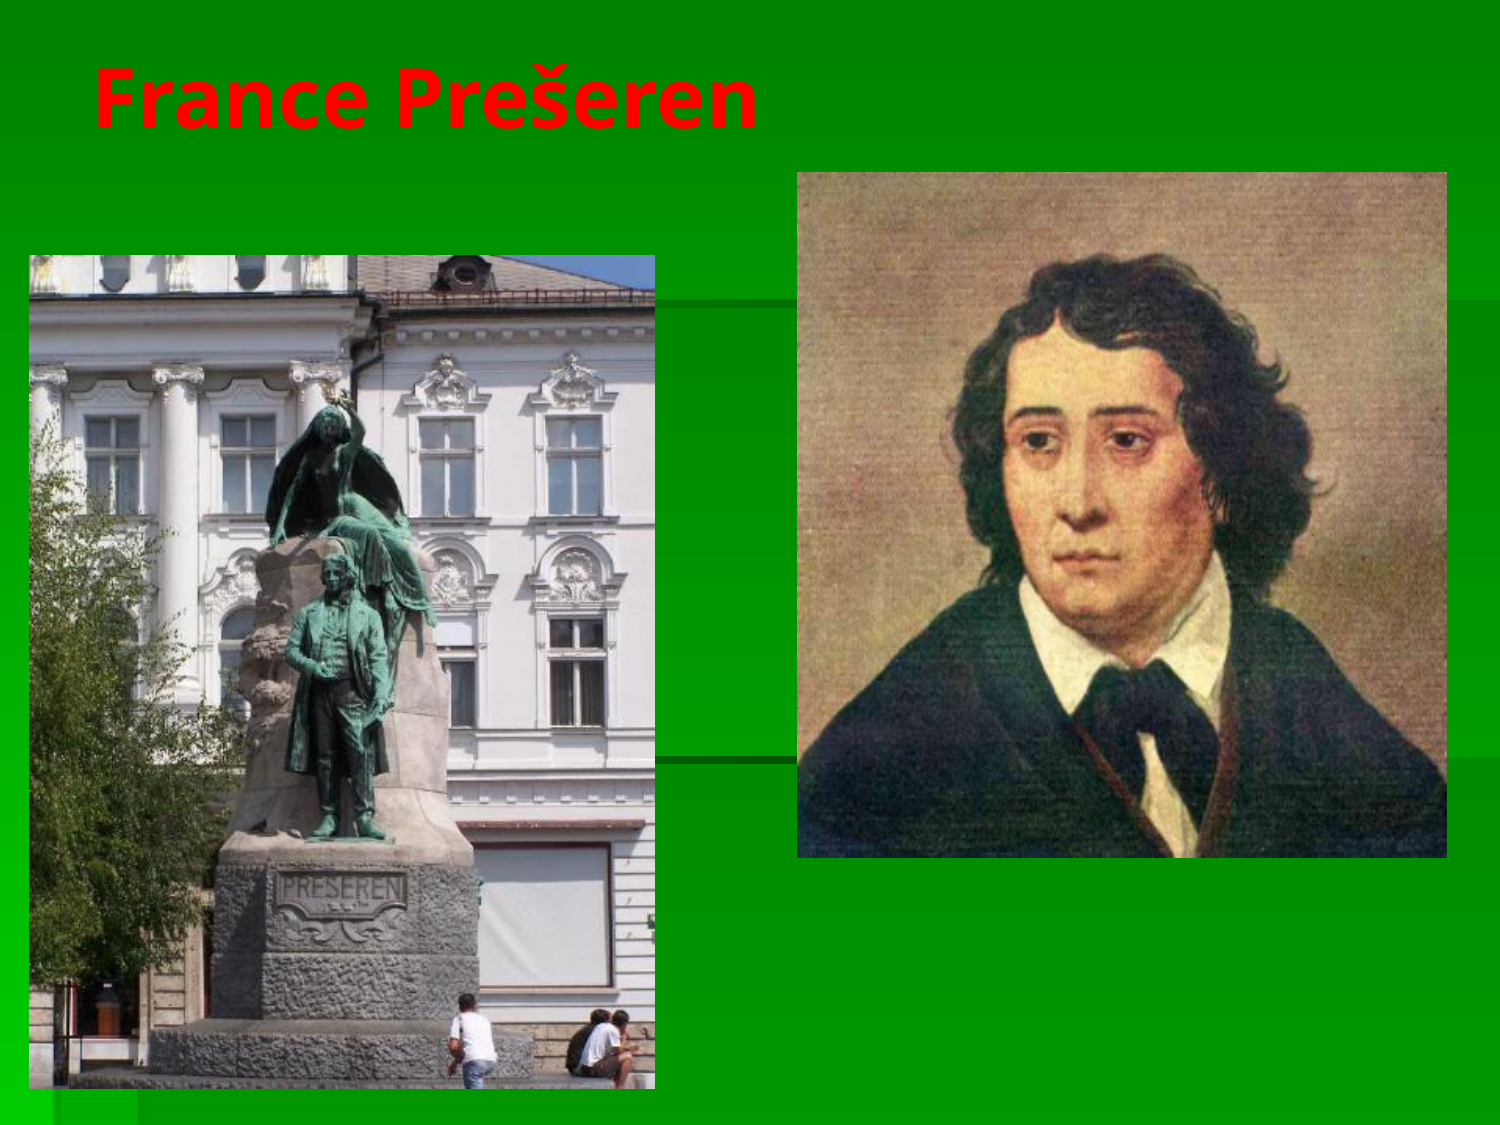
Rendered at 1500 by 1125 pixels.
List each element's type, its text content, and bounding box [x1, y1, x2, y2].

picture [29, 255, 655, 1089]
picture [797, 172, 1447, 858]
title France Prešeren [76, 78, 1453, 313]
